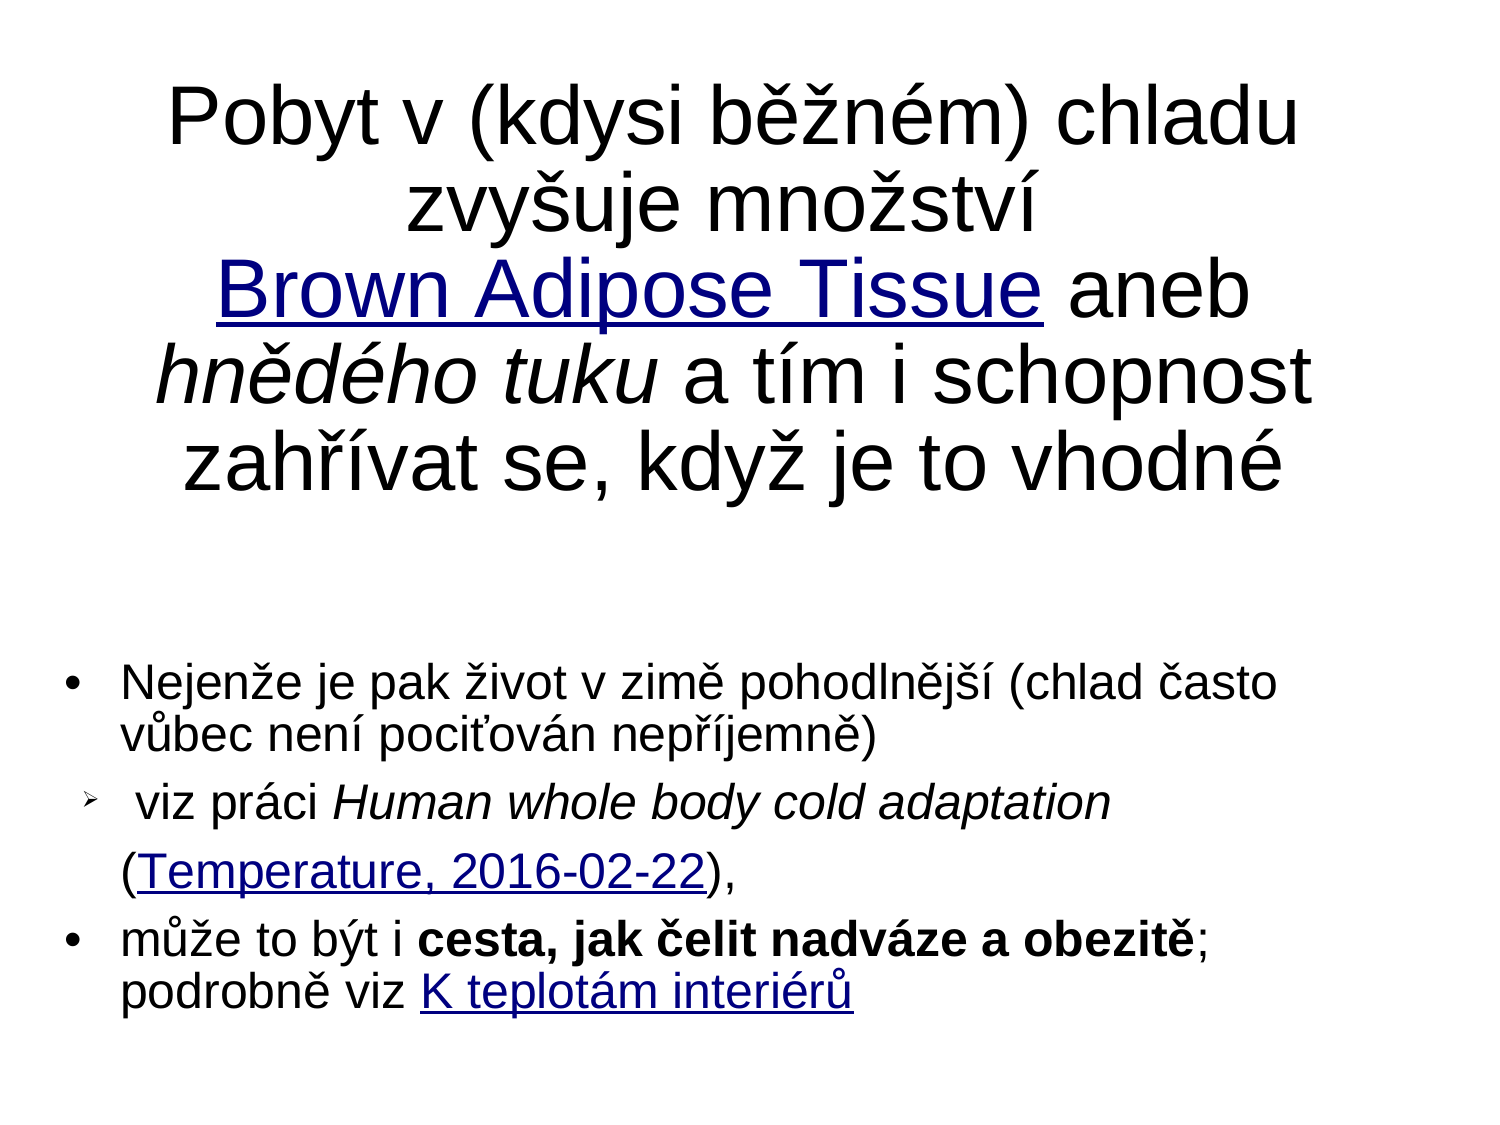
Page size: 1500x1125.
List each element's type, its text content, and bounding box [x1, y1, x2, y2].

list Nejenže je pak život v zimě pohodlnější (chlad často vůbec není pociťován nepříjemně) viz práci Human whole body cold adaptation (Temperature, 2016-02-22), může to být i cesta, jak čelit nadváze a obezitě; podrobně viz K teplotám interiérů [64, 658, 1415, 1125]
title Pobyt v (kdysi běžném) chladu zvyšuje množství Brown Adipose Tissue aneb hnědého tuku a tím i schopnost zahřívat se, když je to vhodné [59, 59, 1409, 525]
